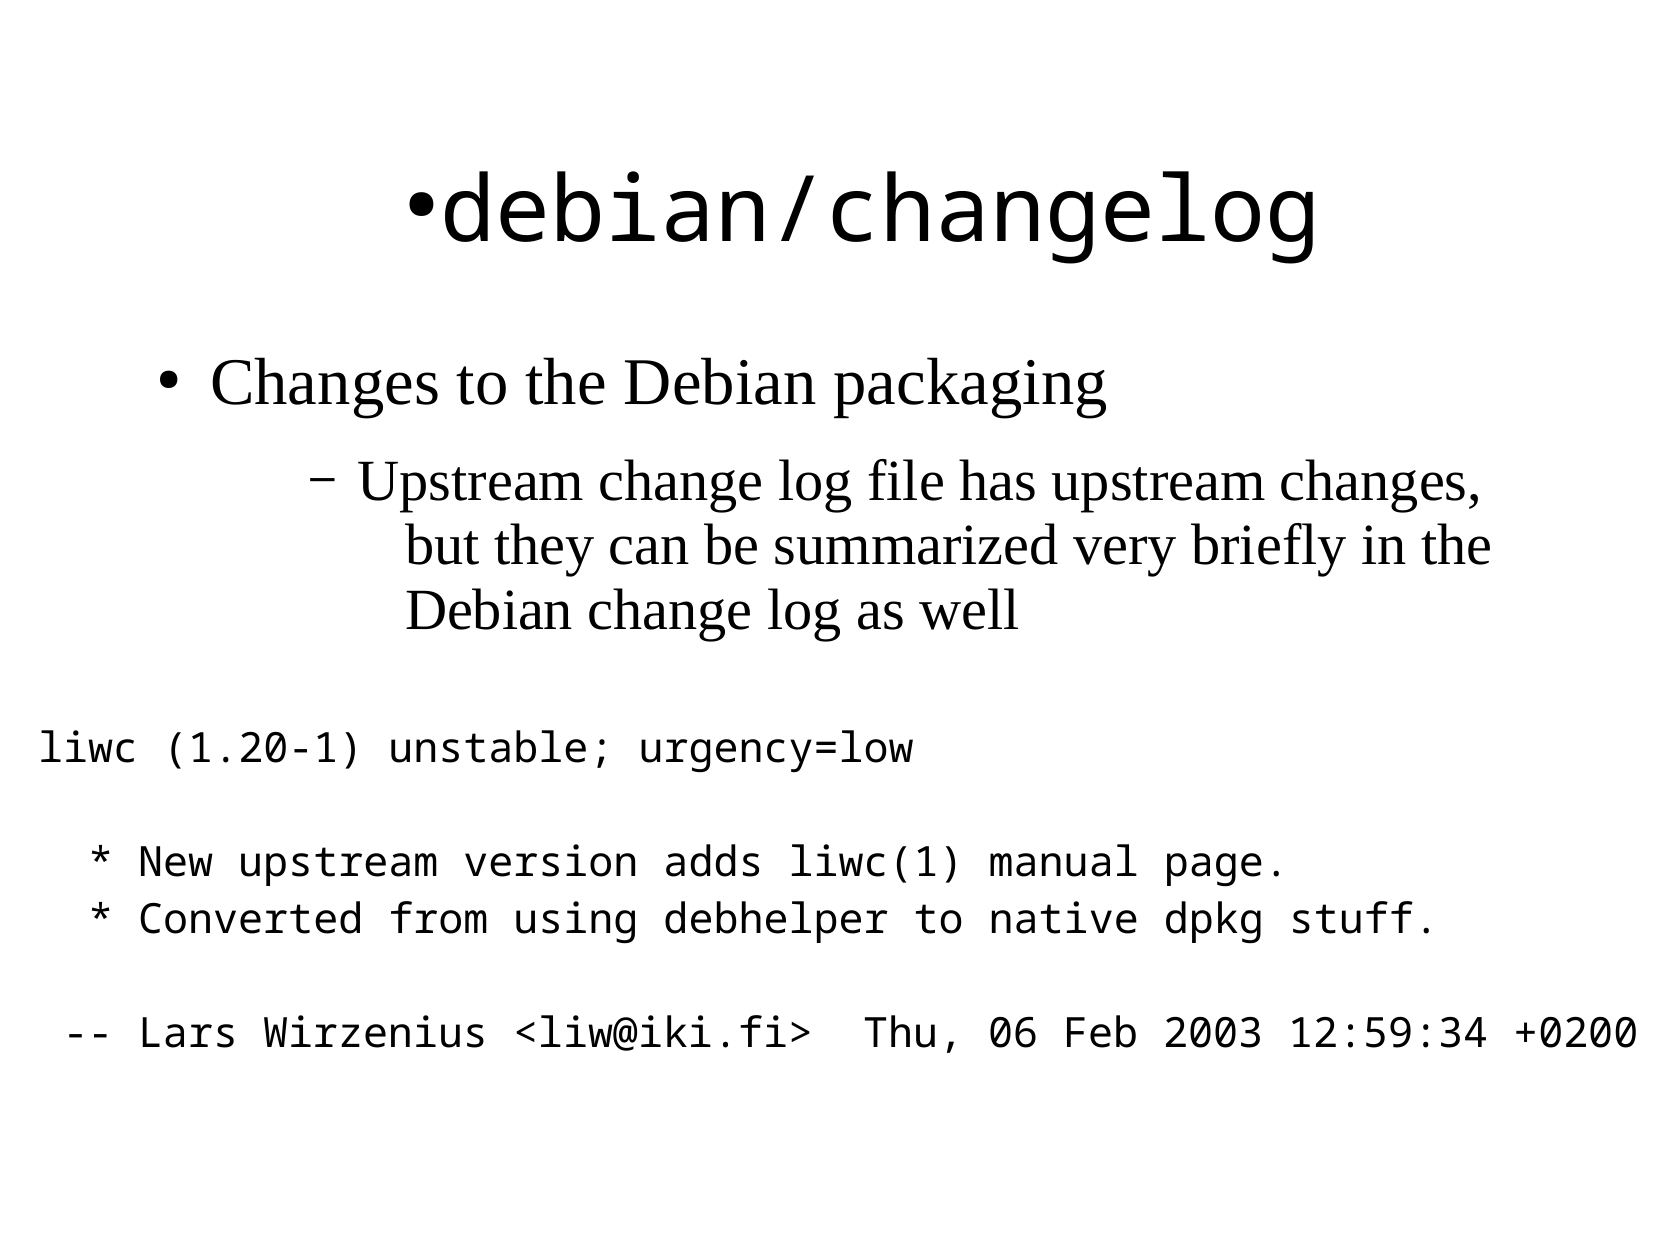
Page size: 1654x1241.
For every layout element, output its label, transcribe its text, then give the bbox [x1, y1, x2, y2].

text_box liwc (1.20-1) unstable; urgency=low * New upstream version adds liwc(1) manual page. * Converted from using debhelper to native dpkg stuff. -- Lars Wirzenius <liw@iki.fi> Thu, 06 Feb 2003 12:59:34 +0200 [38, 717, 1639, 993]
title debian/changelog [121, 102, 1534, 311]
list Changes to the Debian packaging Upstream change log file has upstream changes, but they can be summarized very briefly in the Debian change log as well [121, 344, 1534, 675]
